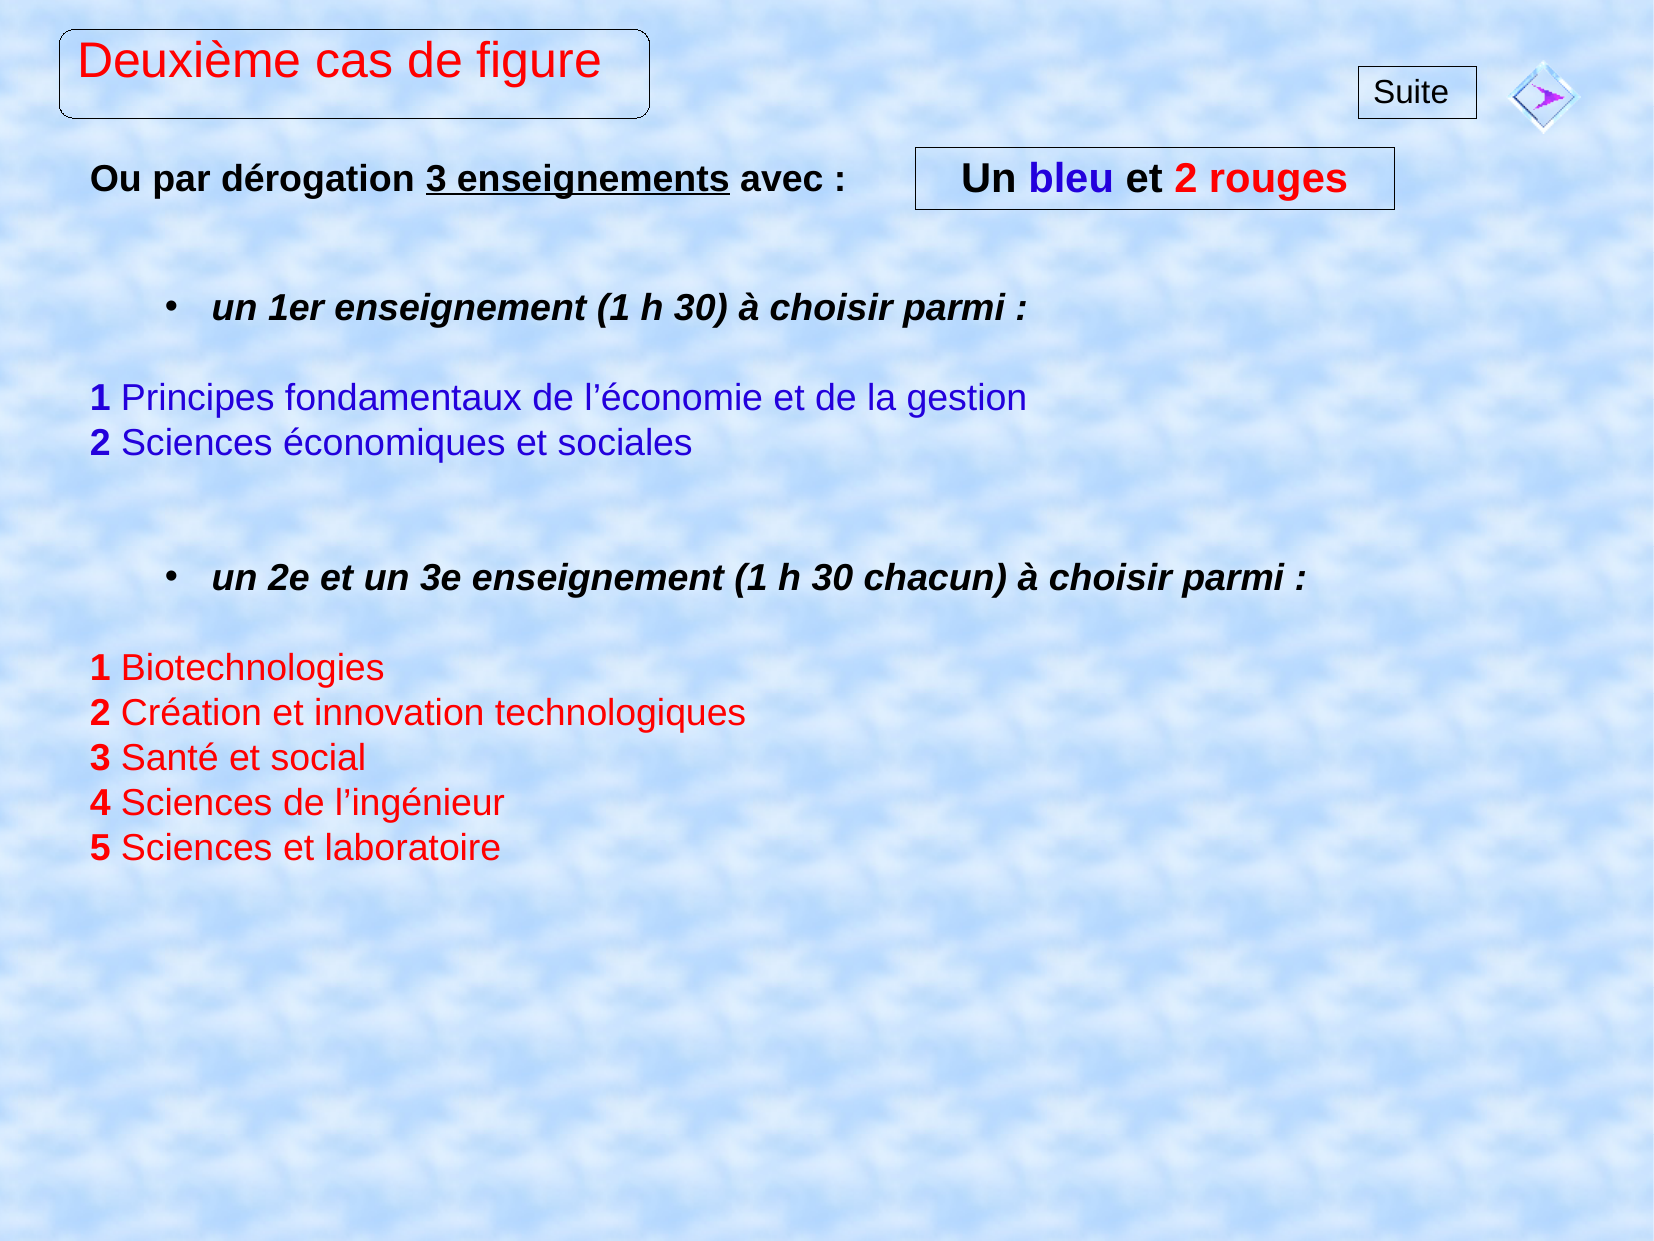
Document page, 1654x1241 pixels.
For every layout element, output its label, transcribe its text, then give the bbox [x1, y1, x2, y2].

text_box Un bleu et 2 rouges [915, 147, 1395, 210]
picture [0, 0, 1654, 1241]
text_box Suite [1358, 66, 1477, 119]
text_box Deuxième cas de figure [62, 24, 638, 97]
text_box Ou par dérogation 3 enseignements avec : un 1er enseignement (1 h 30) à choisir parmi : 1 Principes fondamentaux de l’économie et de la gestion 2 Sciences économiques et sociales un 2e et un 3e enseignement (1 h 30 chacun) à choisir parmi : 1 Biotechnologies 2 Création et innovation technologiques 3 Santé et social 4 Sciences de l’ingénieur 5 Sciences et laboratoire [75, 149, 1418, 921]
